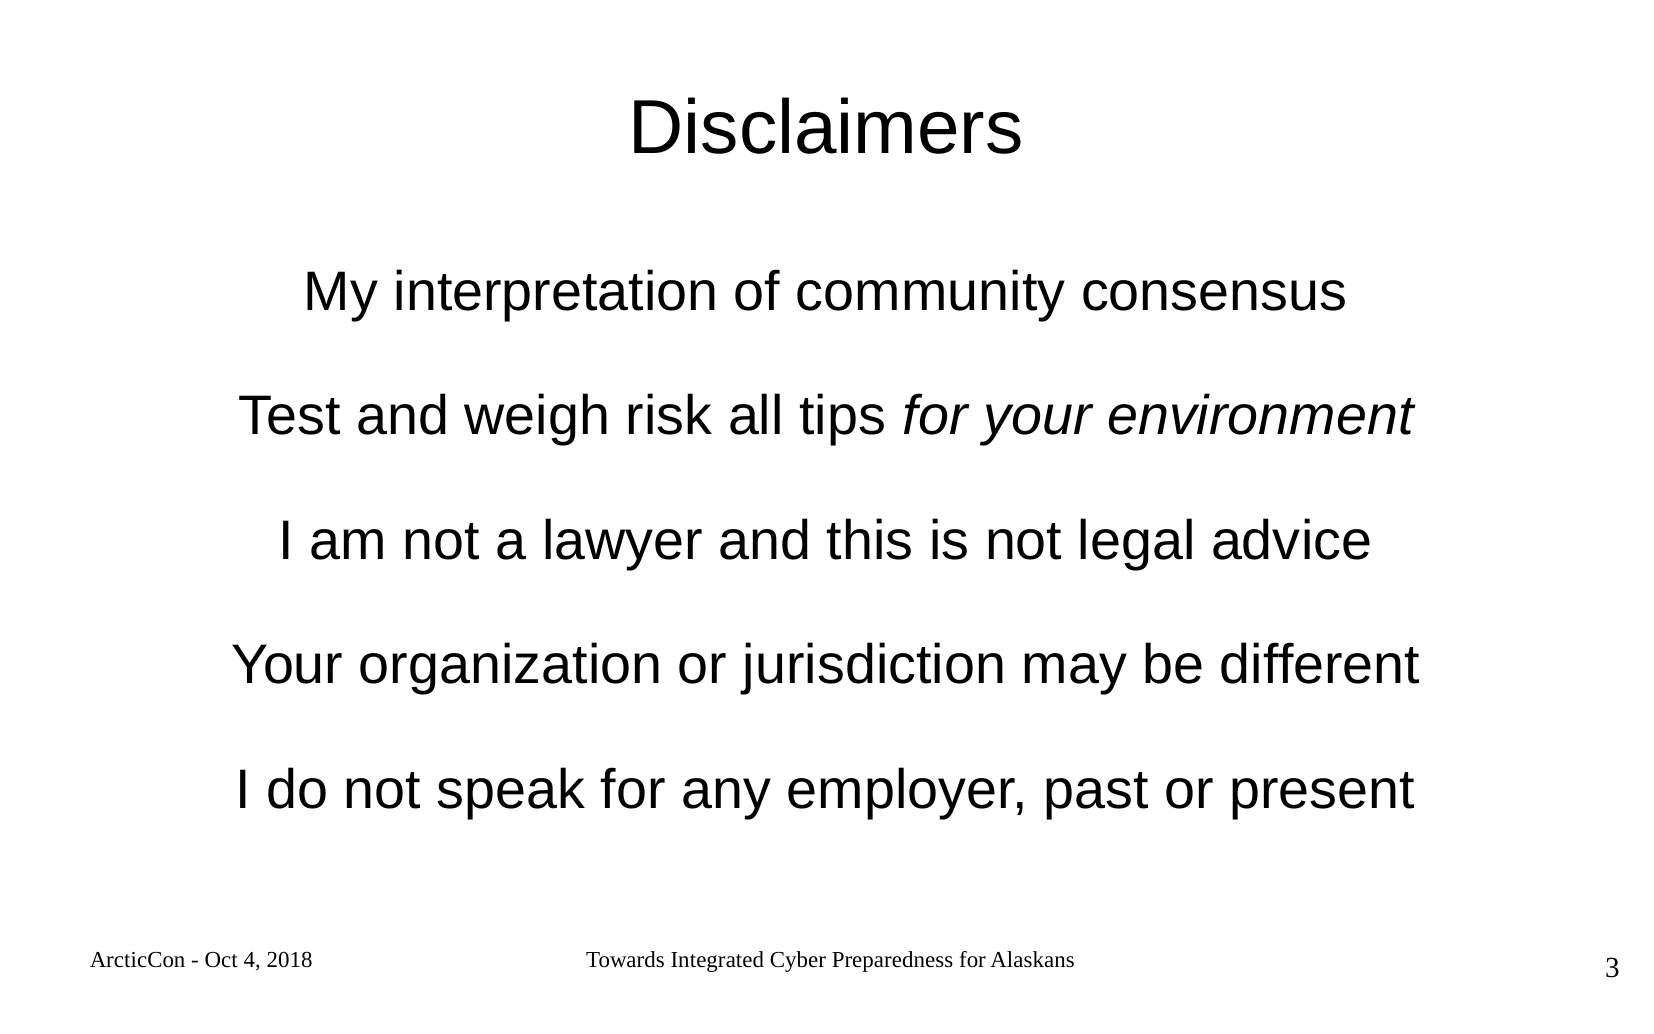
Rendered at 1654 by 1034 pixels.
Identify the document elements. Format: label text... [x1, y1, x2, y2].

subtitle My interpretation of community consensus Test and weigh risk all tips for your environment I am not a lawyer and this is not legal advice Your organization or jurisdiction may be different I do not speak for any employer, past or present [82, 180, 1571, 901]
title Disclaimers [82, 41, 1571, 180]
text_box <number> [1560, 951, 1621, 1023]
